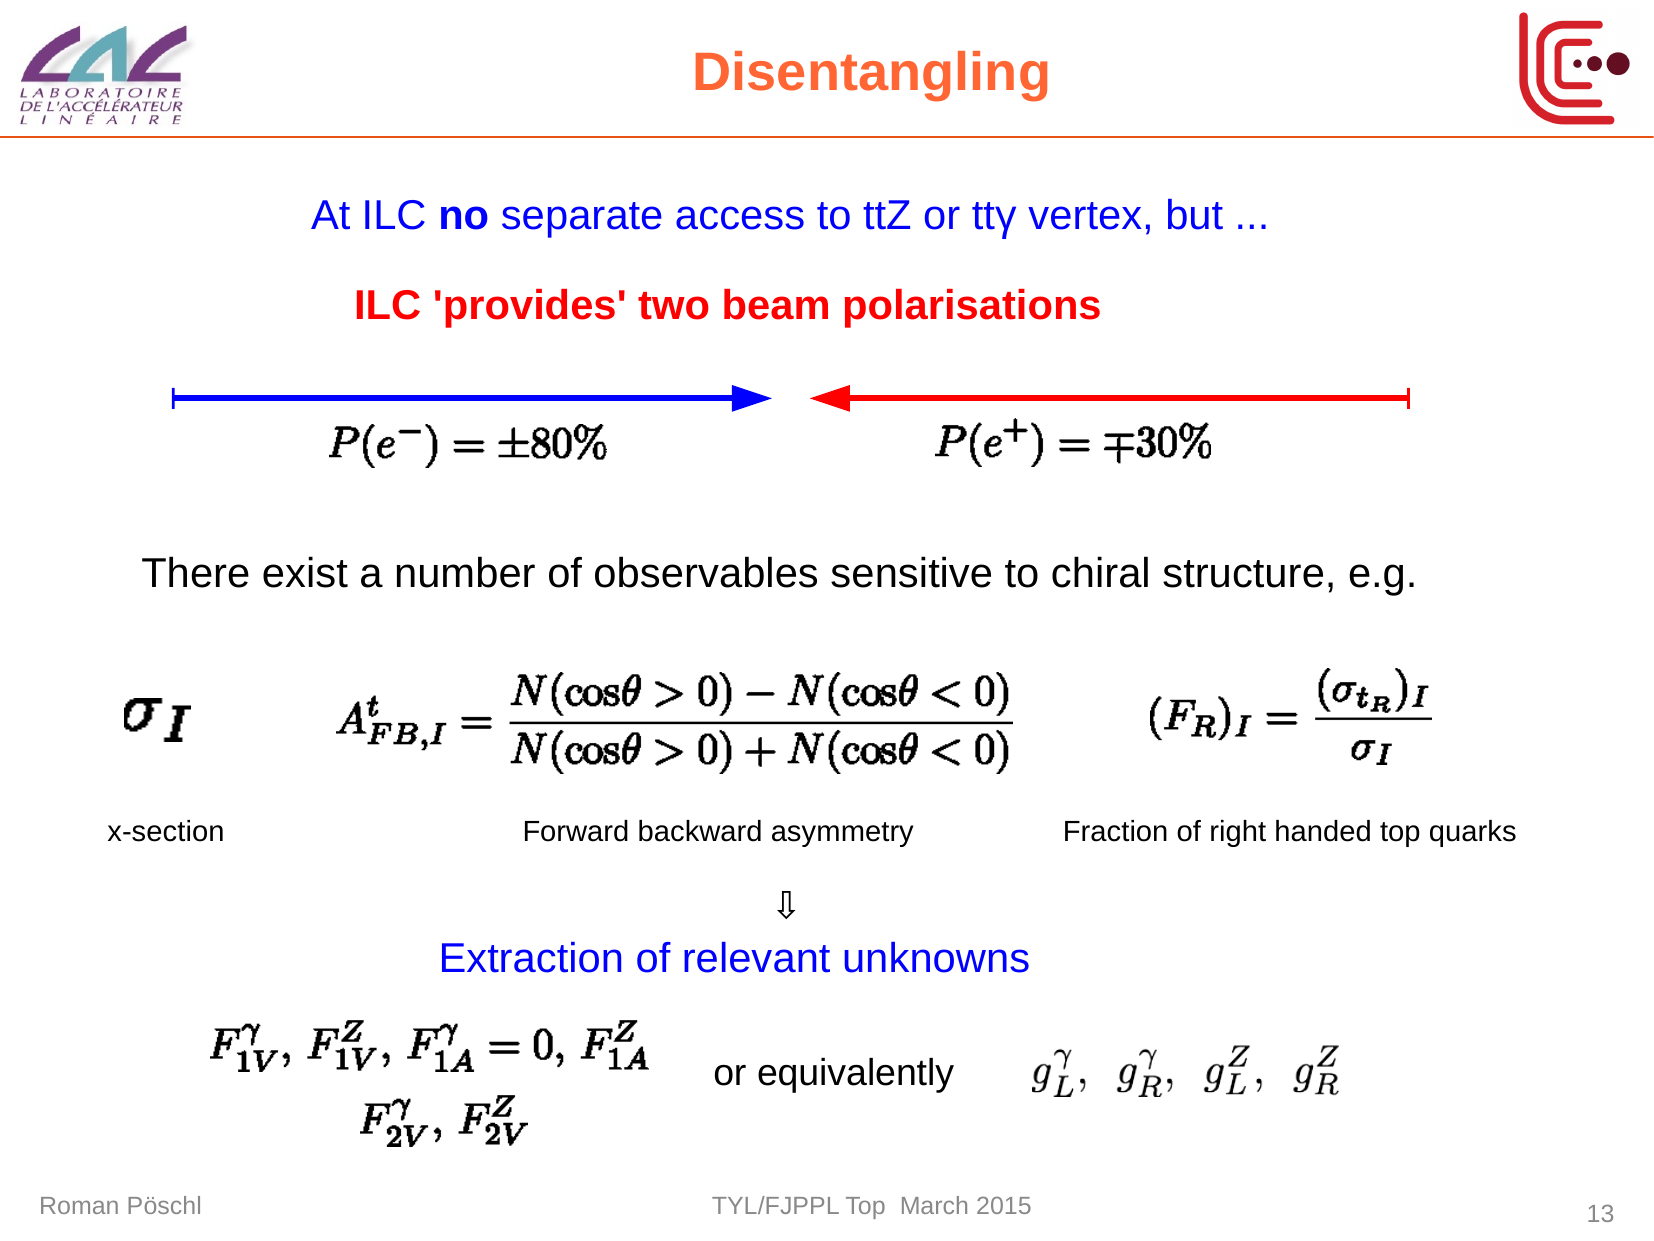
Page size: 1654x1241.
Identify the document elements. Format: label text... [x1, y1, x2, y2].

picture [935, 418, 1211, 467]
text_box or equivalently [698, 1044, 971, 1101]
picture [124, 698, 191, 742]
text_box Fraction of right handed top quarks [1048, 807, 1611, 857]
text_box There exist a number of observables sensitive to chiral structure, e.g. [126, 542, 1614, 606]
text_box Extraction of relevant unknowns [423, 927, 1229, 991]
text_box ILC 'provides' two beam polarisations [339, 274, 1252, 338]
text_box Forward backward asymmetry [507, 807, 983, 856]
picture [1032, 1044, 1339, 1097]
picture [329, 424, 607, 468]
text_box ⇧ [728, 866, 817, 927]
picture [17, 22, 199, 127]
picture [1150, 668, 1432, 765]
picture [360, 1094, 528, 1147]
picture [210, 1019, 649, 1072]
text_box At ILC no separate access to ttZ or ttγ vertex, but ... [296, 177, 1423, 242]
picture [1508, 2, 1641, 135]
picture [336, 672, 1013, 774]
text_box x-section [92, 807, 255, 857]
title Disentangling [128, 29, 1617, 113]
